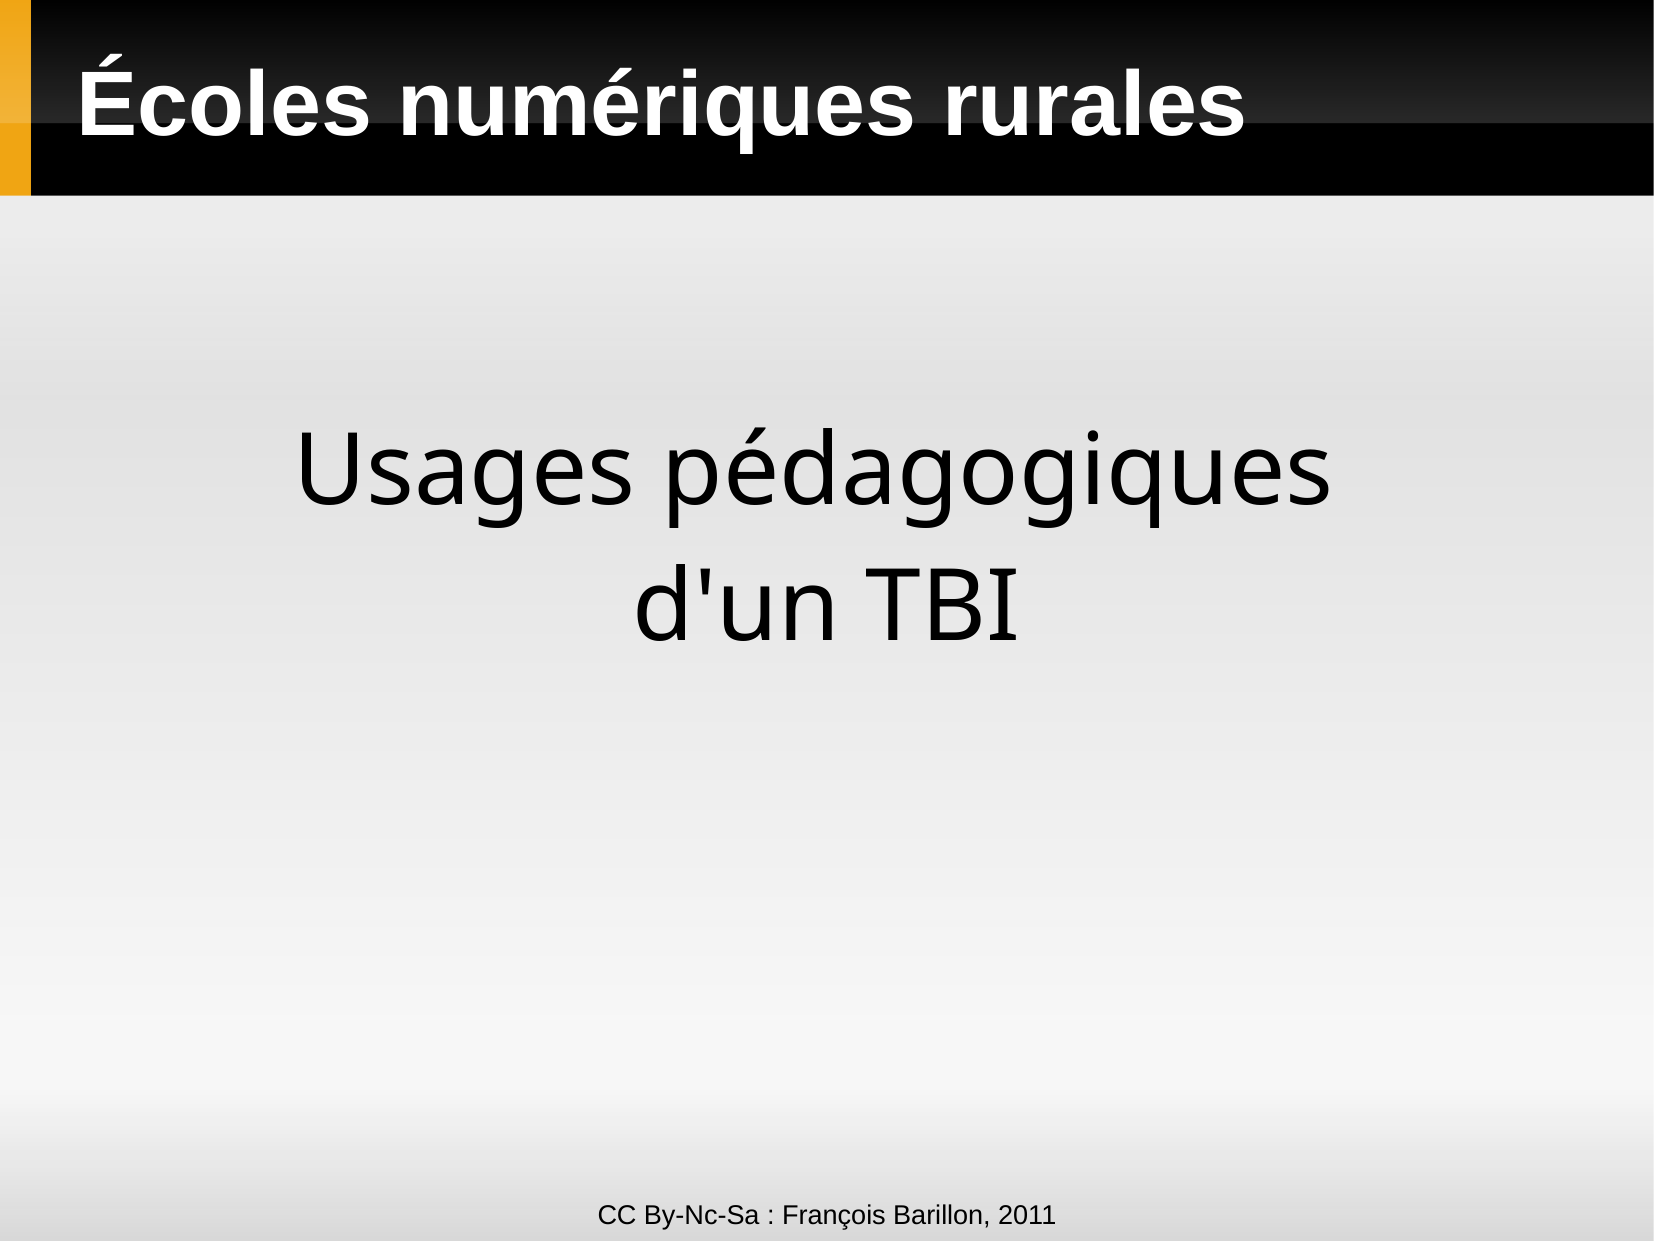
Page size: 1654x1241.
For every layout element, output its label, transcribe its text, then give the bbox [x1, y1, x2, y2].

subtitle Usages pédagogiques d'un TBI [82, 290, 1571, 1109]
picture [0, 0, 1654, 1241]
title Écoles numériques rurales [76, 7, 1565, 200]
